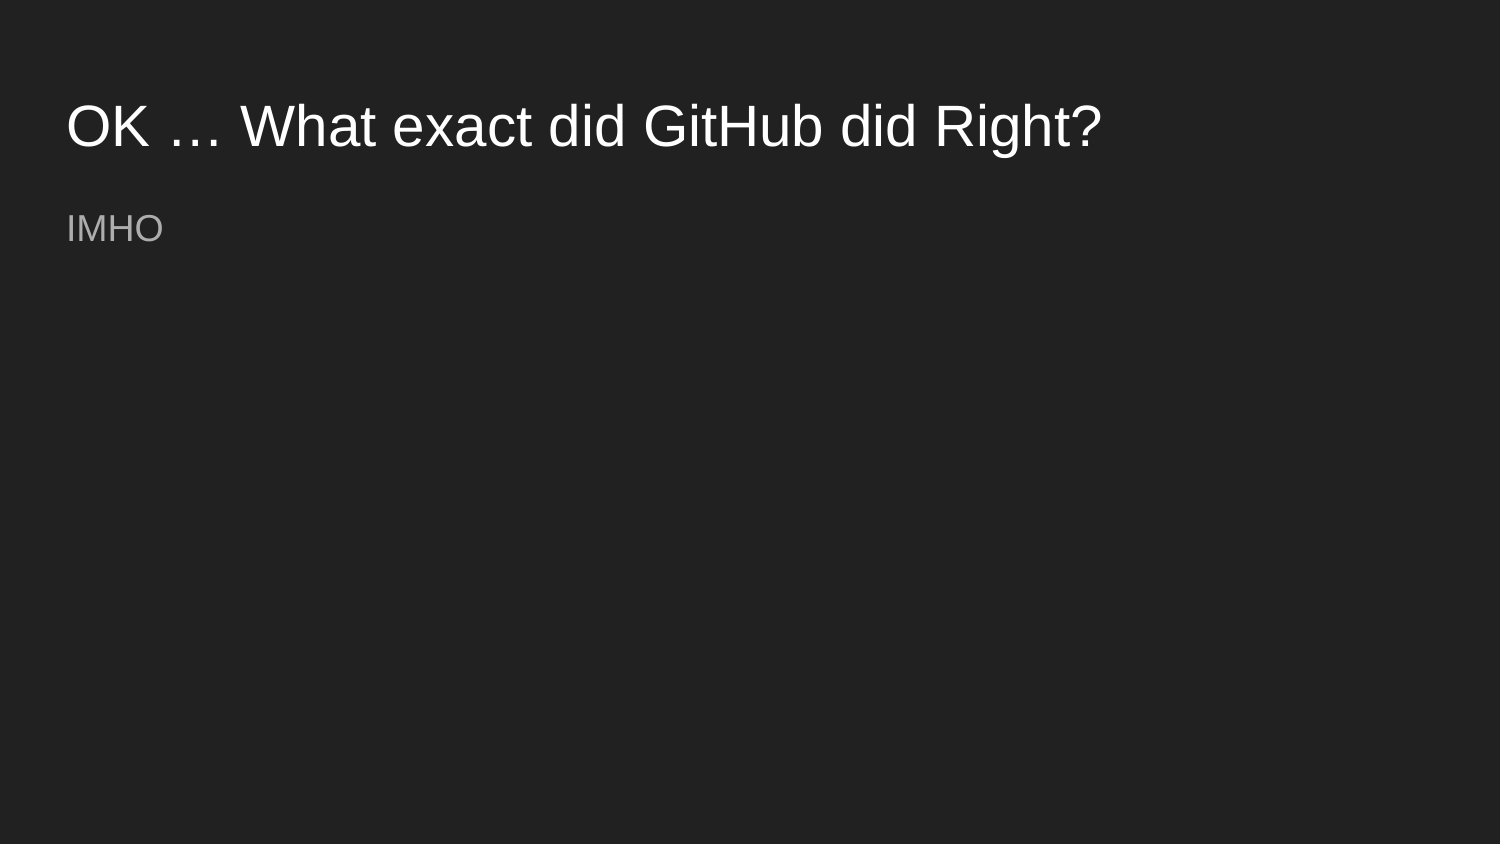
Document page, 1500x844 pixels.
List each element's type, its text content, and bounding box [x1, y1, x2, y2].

list IMHO [51, 189, 1449, 750]
title OK … What exact did GitHub did Right? [51, 72, 1449, 167]
